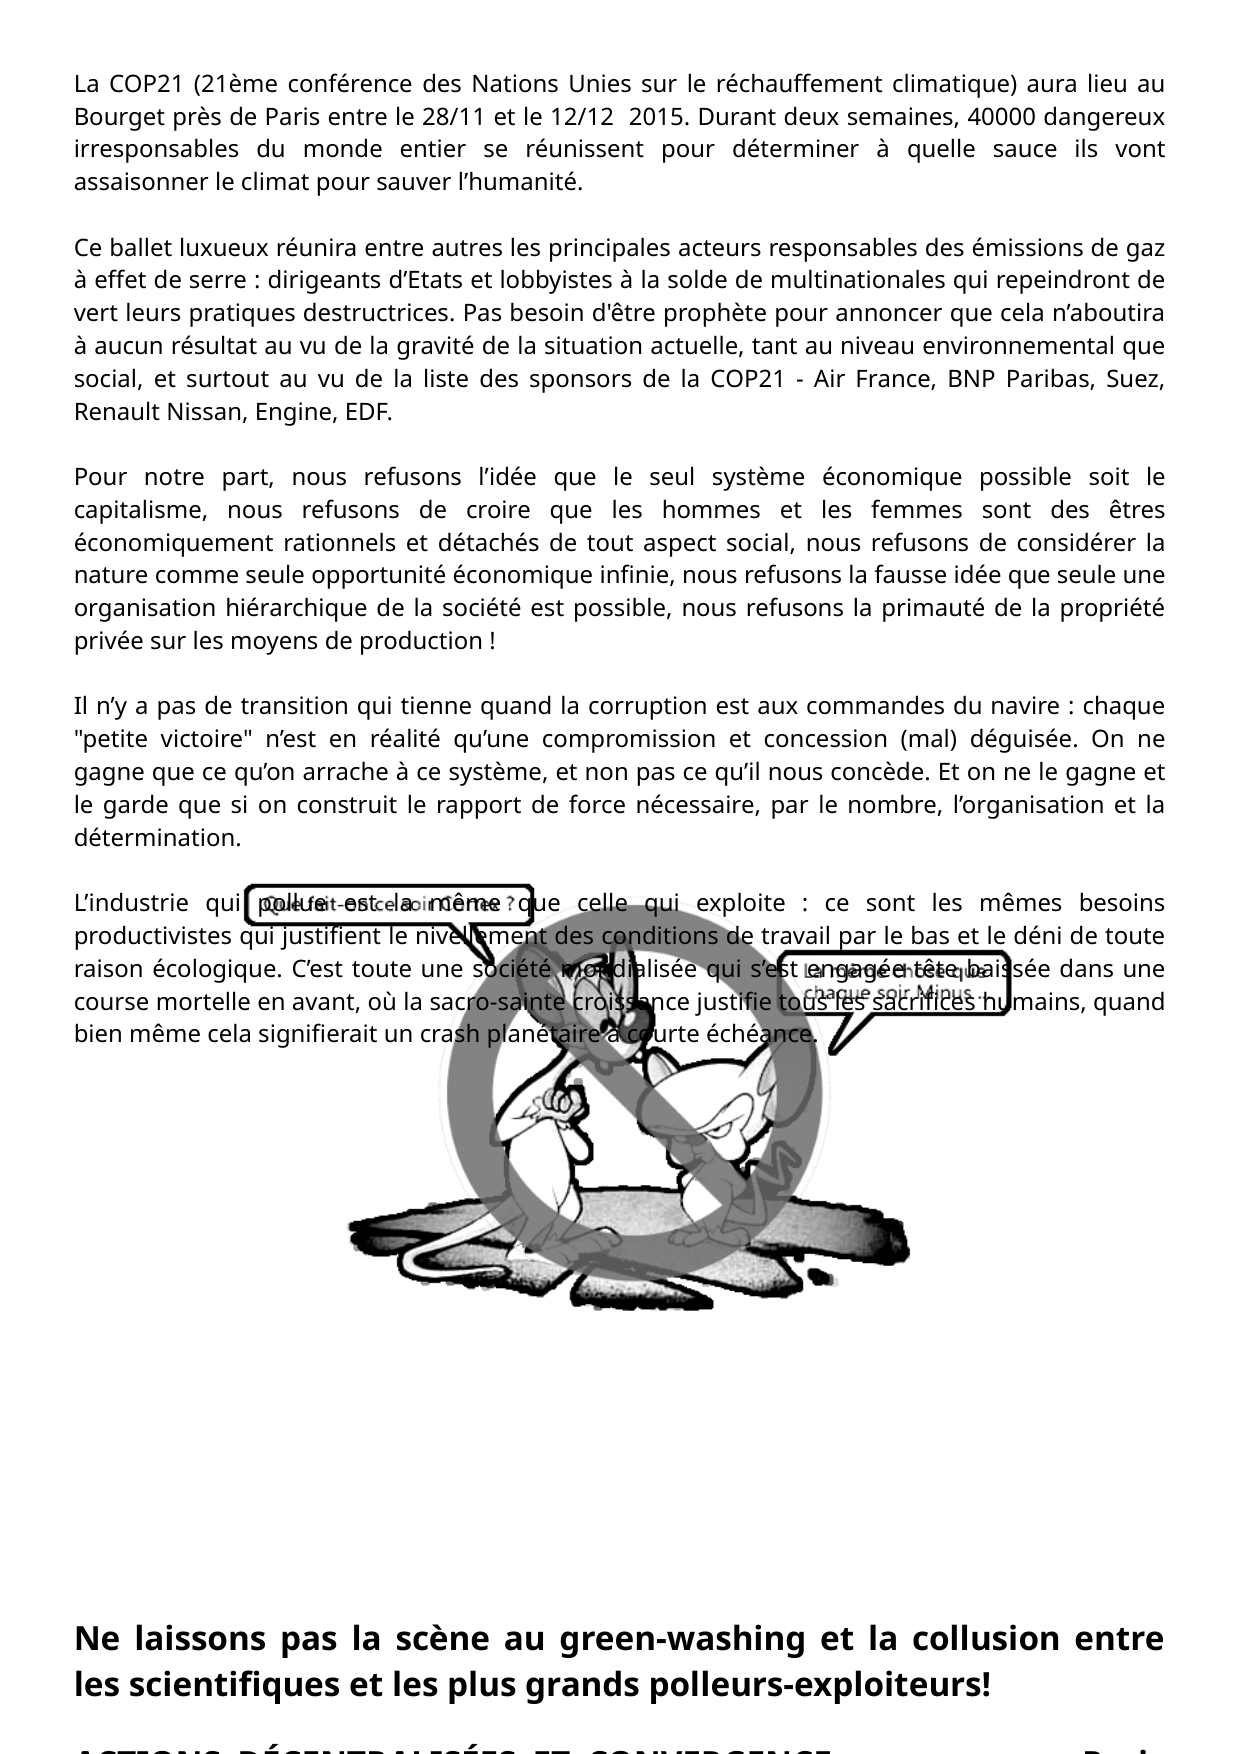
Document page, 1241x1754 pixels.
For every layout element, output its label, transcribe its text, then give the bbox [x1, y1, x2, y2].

text_box La COP21 (21ème conférence des Nations Unies sur le réchauffement climatique) aura lieu au Bourget près de Paris entre le 28/11 et le 12/12 2015. Durant deux semaines, 40000 dangereux irresponsables du monde entier se réunissent pour déterminer à quelle sauce ils vont assaisonner le climat pour sauver l’humanité. Ce ballet luxueux réunira entre autres les principales acteurs responsables des émissions de gaz à effet de serre : dirigeants d’Etats et lobbyistes à la solde de multinationales qui repeindront de vert leurs pratiques destructrices. Pas besoin d'être prophète pour annoncer que cela n’aboutira à aucun résultat au vu de la gravité de la situation actuelle, tant au niveau environnemental que social, et surtout au vu de la liste des sponsors de la COP21 - Air France, BNP Paribas, Suez, Renault Nissan, Engine, EDF. Pour notre part, nous refusons l’idée que le seul système économique possible soit le capitalisme, nous refusons de croire que les hommes et les femmes sont des êtres économiquement rationnels et détachés de tout aspect social, nous refusons de considérer la nature comme seule opportunité économique infinie, nous refusons la fausse idée que seule une organisation hiérarchique de la société est possible, nous refusons la primauté de la propriété privée sur les moyens de production ! Il n’y a pas de transition qui tienne quand la corruption est aux commandes du navire : chaque "petite victoire" n’est en réalité qu’une compromission et concession (mal) déguisée. On ne gagne que ce qu’on arrache à ce système, et non pas ce qu’il nous concède. Et on ne le gagne et le garde que si on construit le rapport de force nécessaire, par le nombre, l’organisation et la détermination. L’industrie qui pollue est la même que celle qui exploite : ce sont les mêmes besoins productivistes qui justifient le nivellement des conditions de travail par le bas et le déni de toute raison écologique. C’est toute une société mondialisée qui s’est engagée tête baissée dans une course mortelle en avant, où la sacro-sainte croissance justifie tous les sacrifices humains, quand bien même cela signifierait un crash planétaire à courte échéance. Ne laissons pas la scène au green-washing et la collusion entre les scientifiques et les plus grands polleurs-exploiteurs! ACTIONS DÉCENTRALISÉES ET CONVERGENCE: y a pas que Paris dans la vie, y'a le reste aussi! Bougeons-nous contre ces bouffeurs de nous! À LA COP HOP HOP HOP! - Mobilisons nous vite sinon c'est la Saint-COP ! [59, 59, 1182, 1754]
